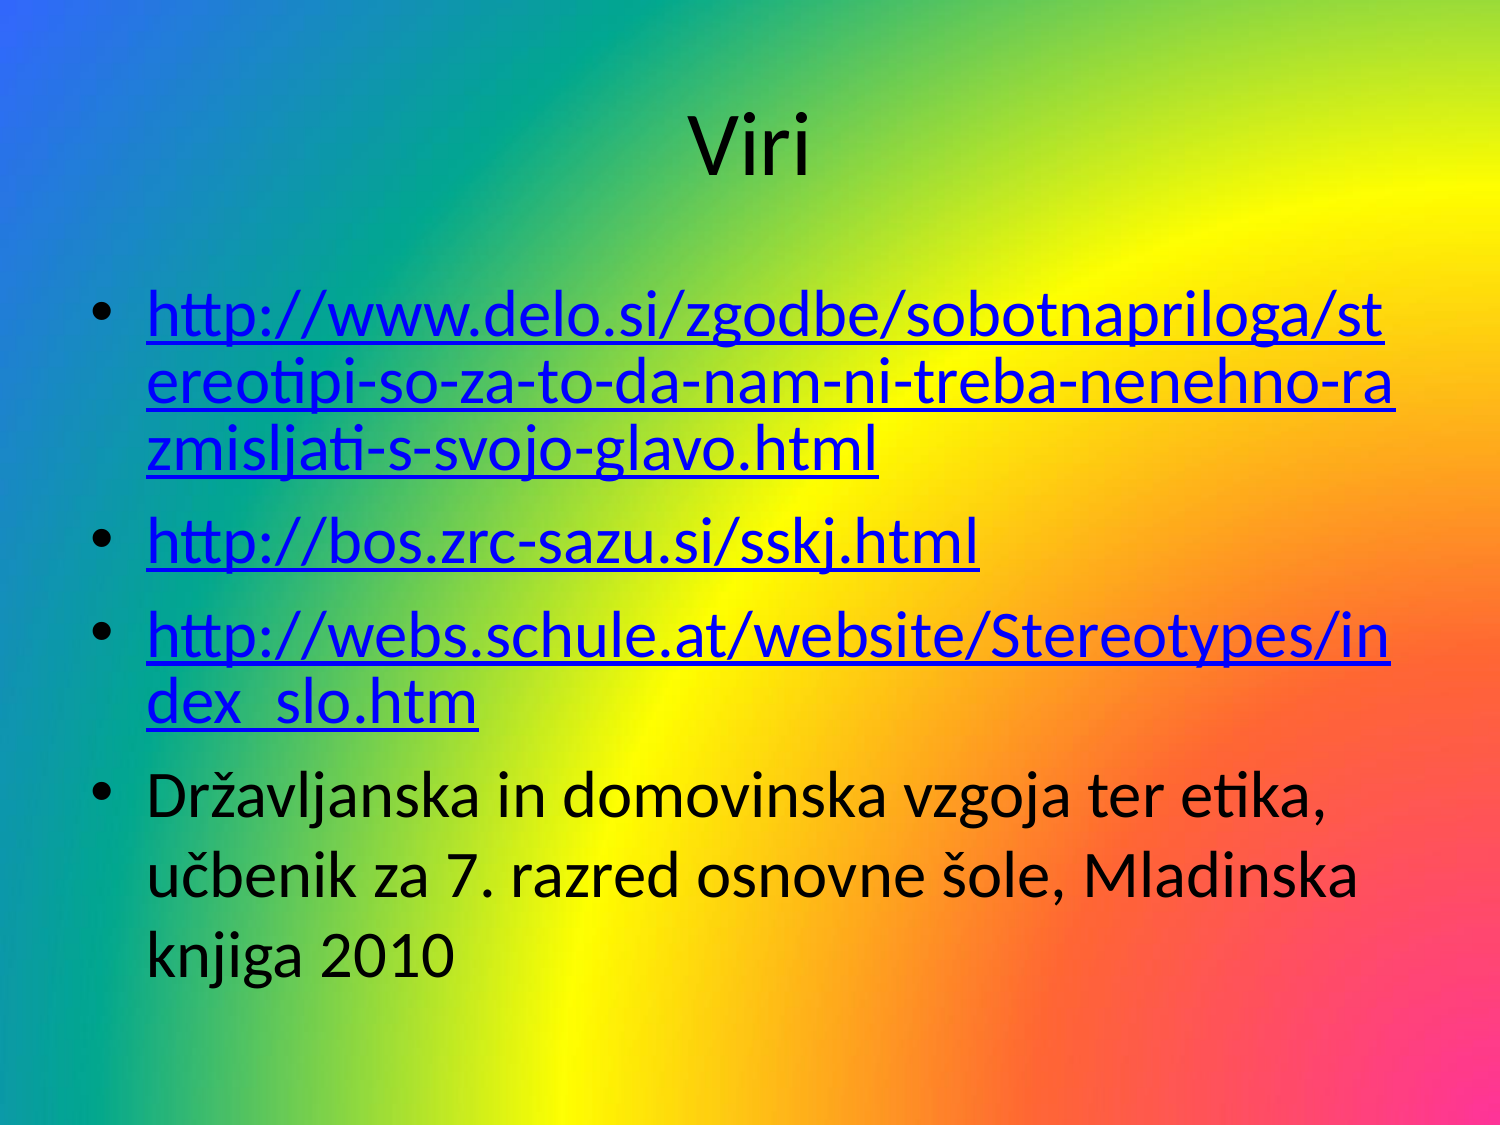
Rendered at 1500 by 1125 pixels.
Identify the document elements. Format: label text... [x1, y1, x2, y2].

title Viri [75, 45, 1425, 233]
list http://www.delo.si/zgodbe/sobotnapriloga/stereotipi-so-za-to-da-nam-ni-treba-nenehno-razmisljati-s-svojo-glavo.html http://bos.zrc-sazu.si/sskj.html http://webs.schule.at/website/Stereotypes/index_slo.htm Državljanska in domovinska vzgoja ter etika, učbenik za 7. razred osnovne šole, Mladinska knjiga 2010 [75, 262, 1425, 1005]
picture [0, 0, 1500, 1125]
